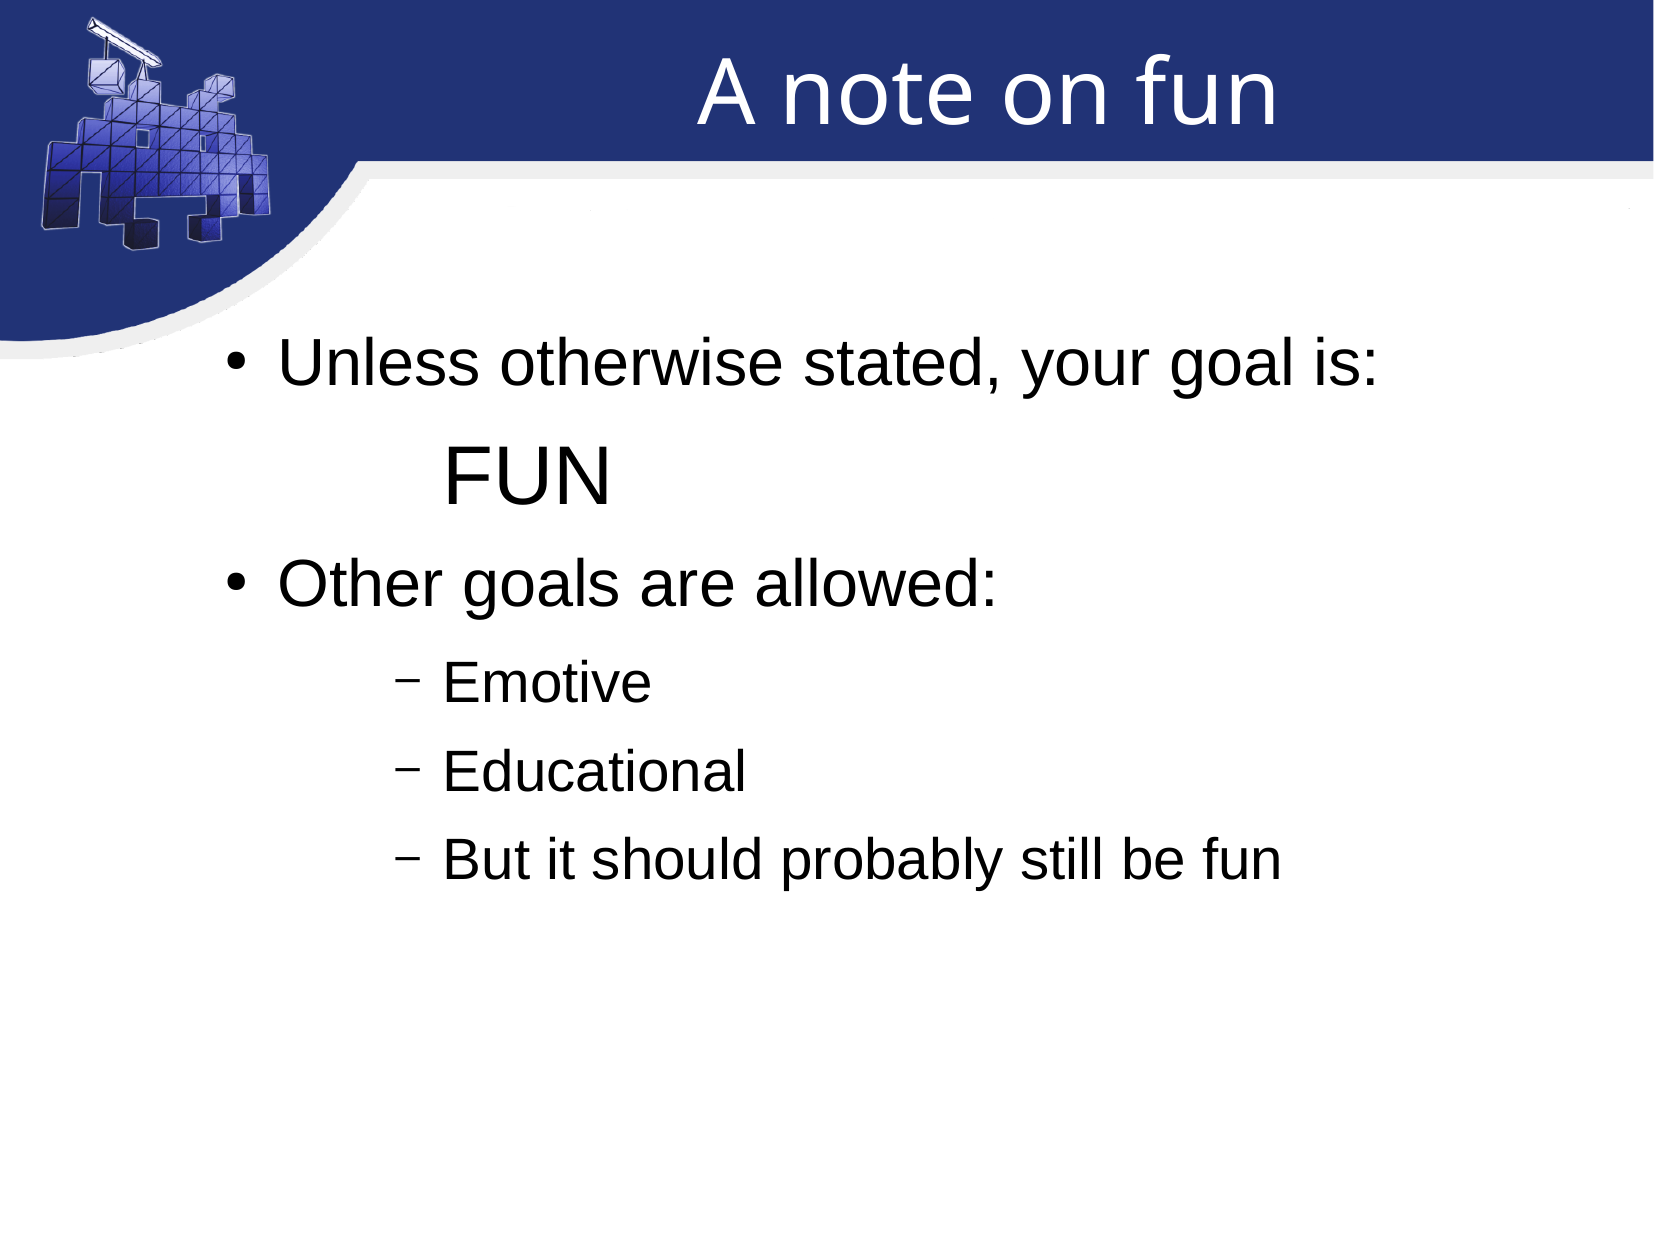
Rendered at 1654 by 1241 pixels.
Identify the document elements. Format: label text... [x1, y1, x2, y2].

list Unless otherwise stated, your goal is: FUN Other goals are allowed: Emotive Educational But it should probably still be fun [206, 324, 1595, 1078]
title A note on fun [354, 29, 1625, 148]
picture [0, 0, 1654, 443]
